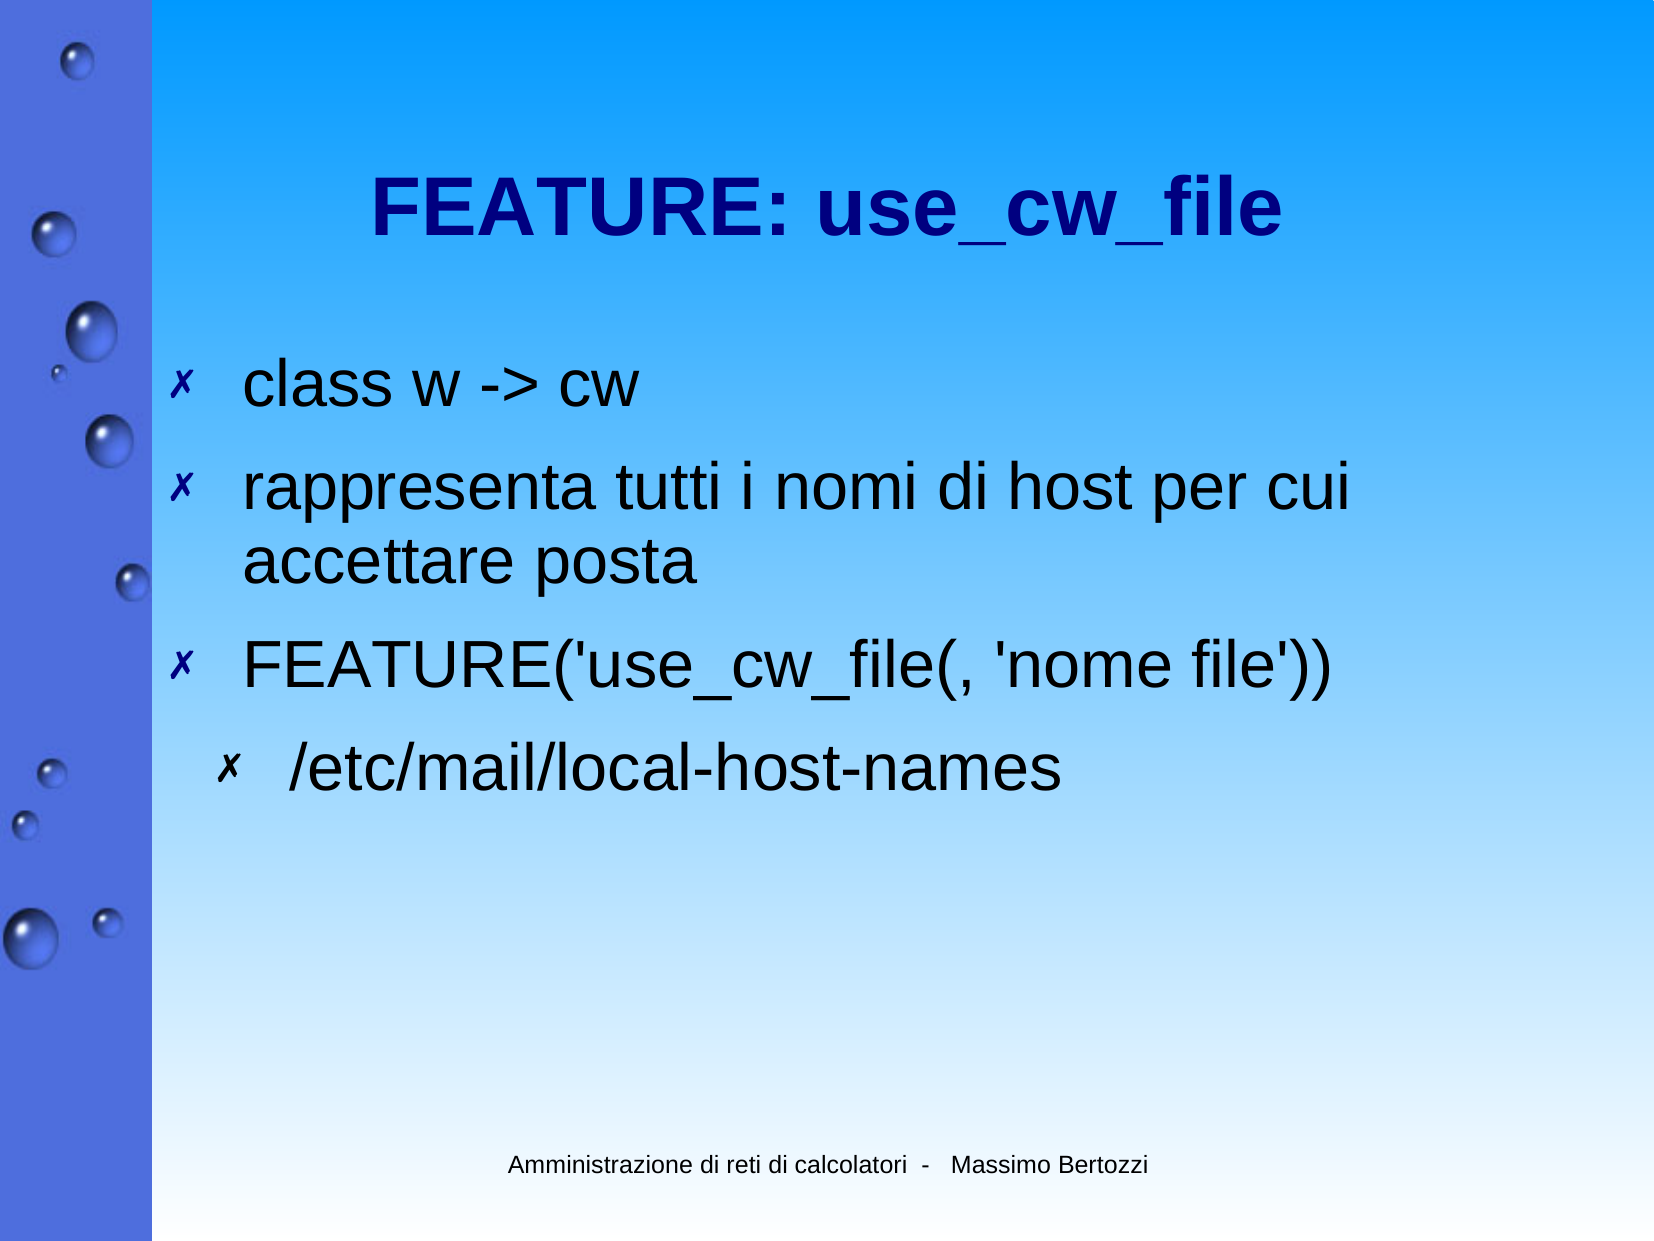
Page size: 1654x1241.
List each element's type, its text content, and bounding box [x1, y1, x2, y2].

picture [0, 0, 152, 1241]
title FEATURE: use_cw_file [121, 102, 1534, 311]
list class w -> cw rappresenta tutti i nomi di host per cui accettare posta FEATURE('use_cw_file(, 'nome file')) /etc/mail/local-host-names [159, 346, 1572, 1128]
